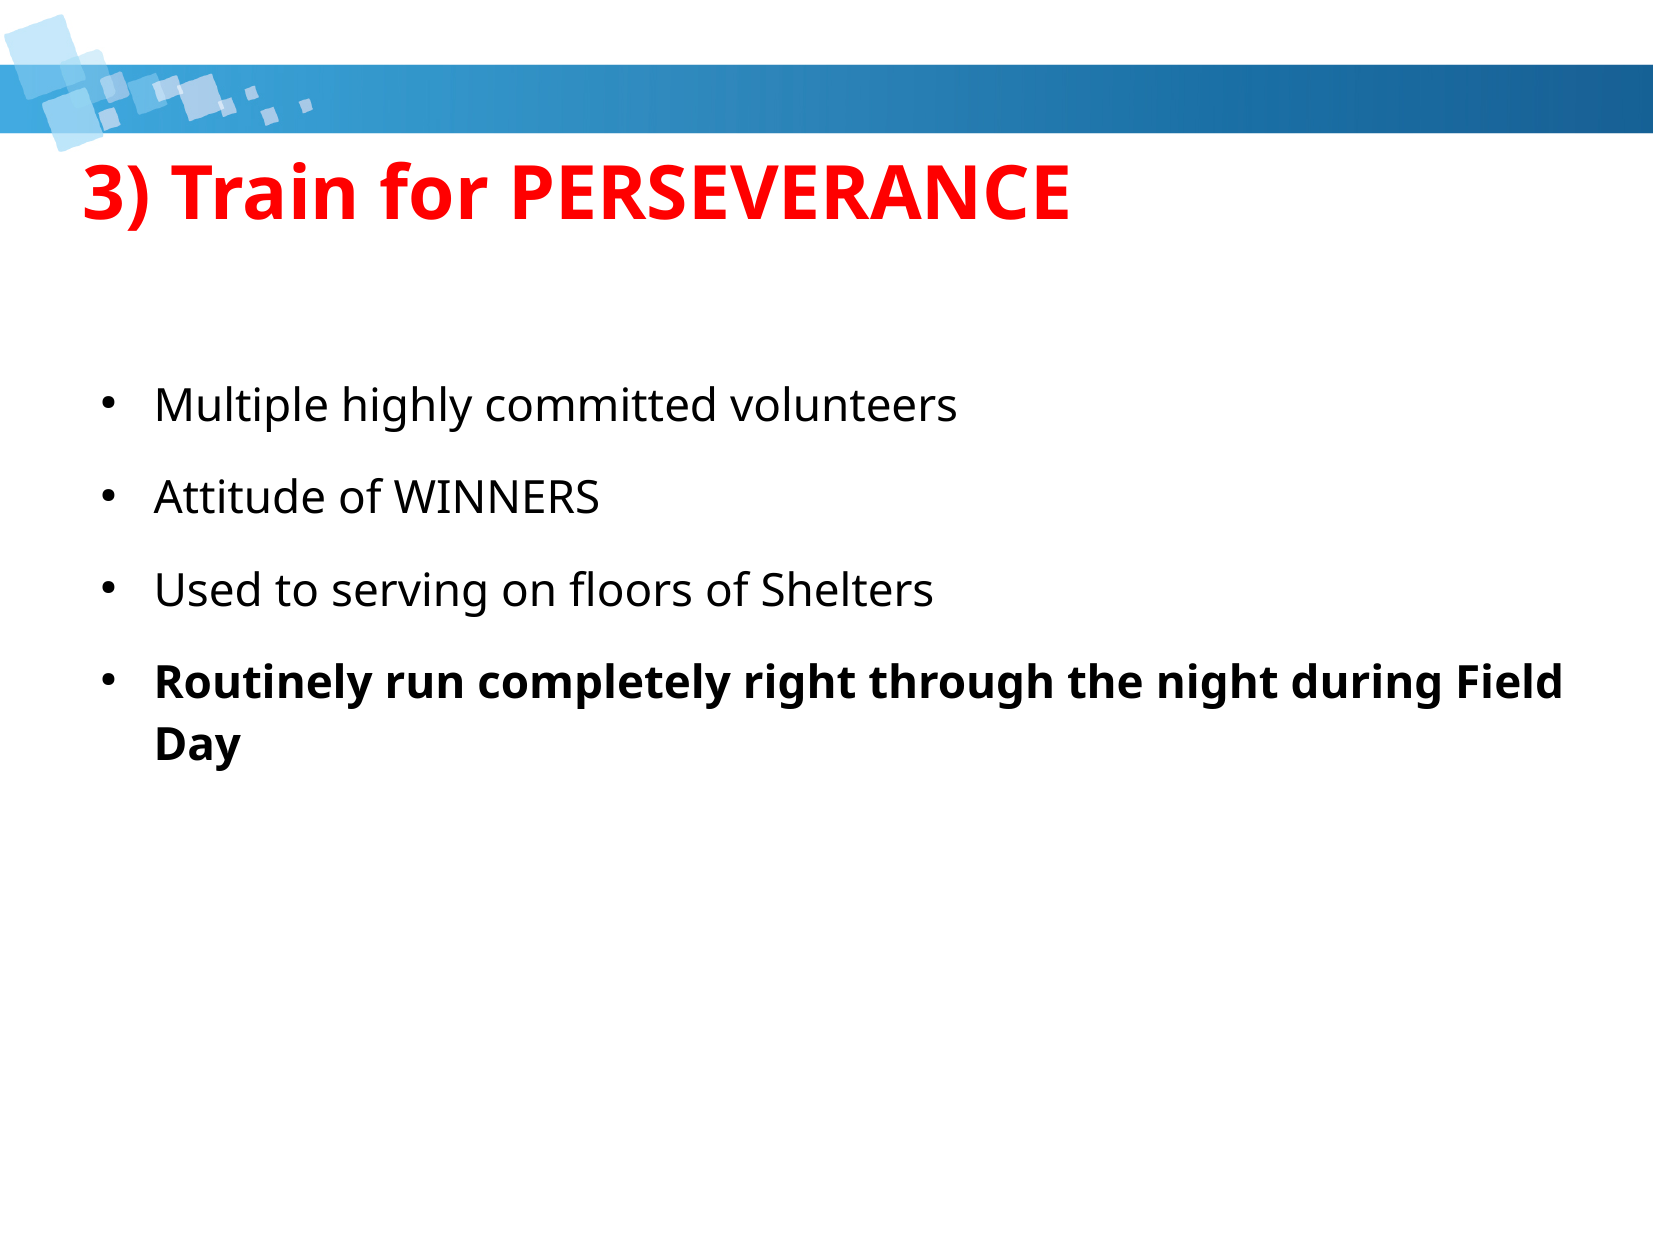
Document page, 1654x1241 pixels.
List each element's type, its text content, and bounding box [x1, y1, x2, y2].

title 3) Train for PERSEVERANCE [82, 132, 1571, 340]
picture [0, 0, 1653, 1238]
list Multiple highly committed volunteers Attitude of WINNERS Used to serving on floors of Shelters Routinely run completely right through the night during Field Day [82, 372, 1571, 1093]
